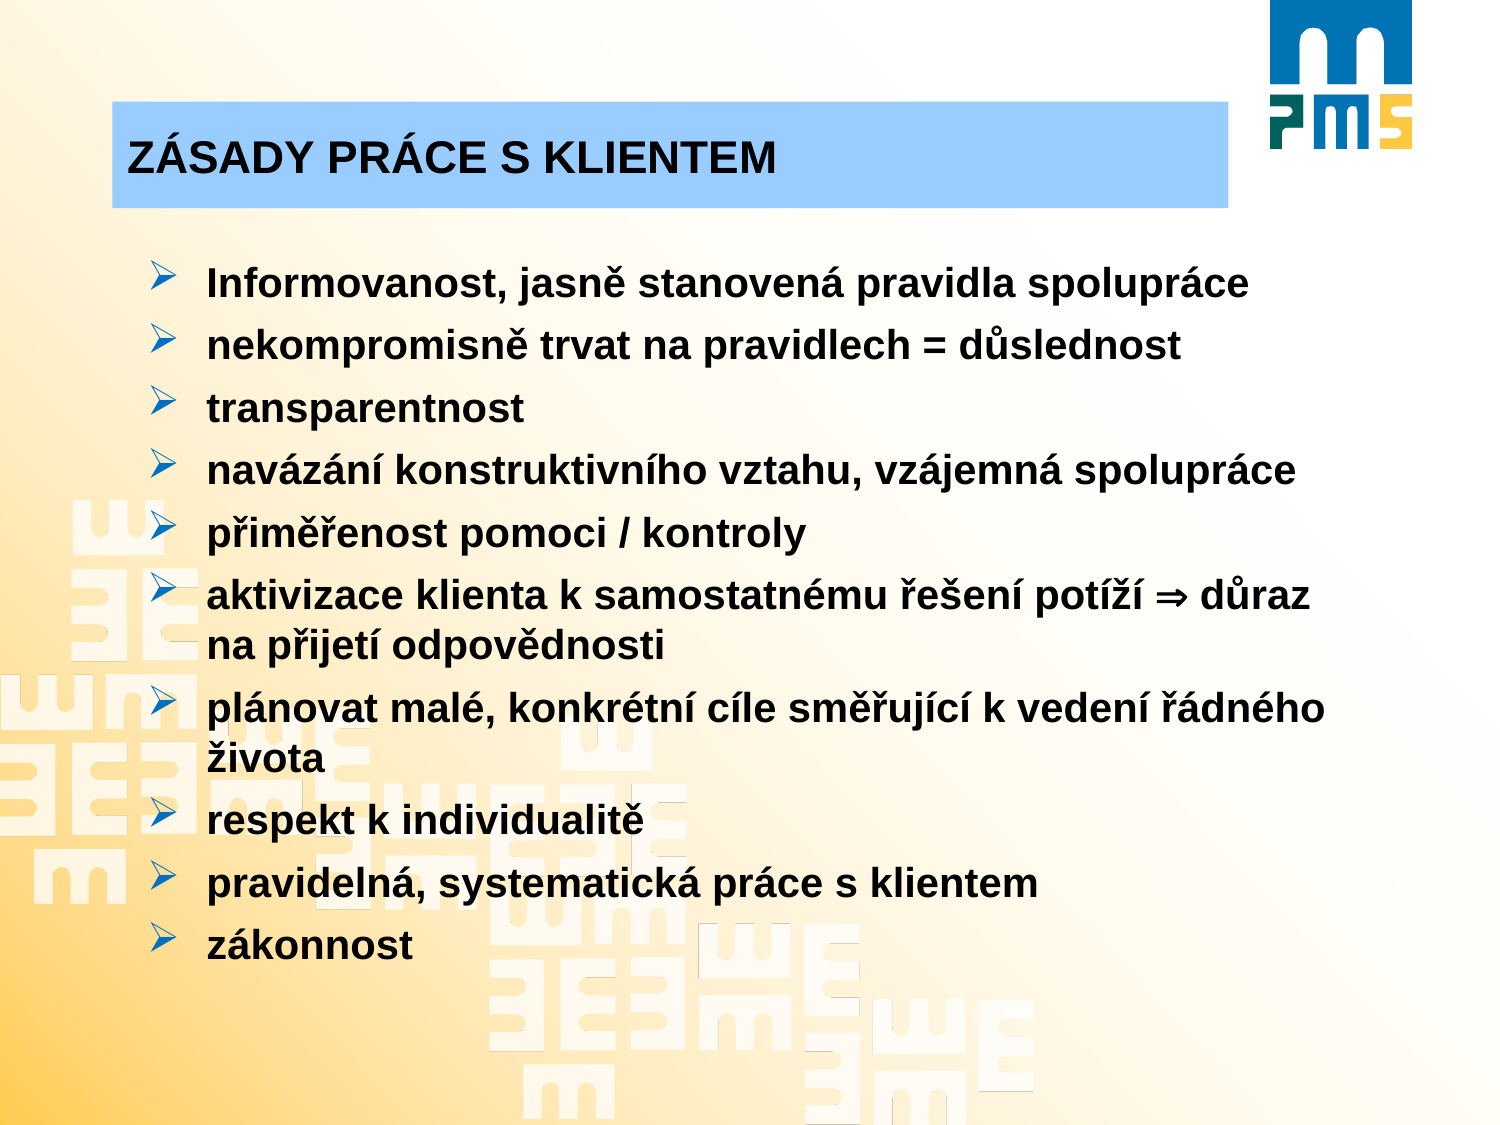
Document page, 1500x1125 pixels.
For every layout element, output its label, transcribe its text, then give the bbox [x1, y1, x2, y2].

title ZÁSADY PRÁCE S KLIENTEM [112, 101, 1229, 209]
picture [0, 0, 1500, 1125]
text_box Informovanost, jasně stanovená pravidla spolupráce nekompromisně trvat na pravidlech = důslednost transparentnost navázání konstruktivního vztahu, vzájemná spolupráce přiměřenost pomoci / kontroly aktivizace klienta k samostatnému řešení potíží  důraz na přijetí odpovědnosti plánovat malé, konkrétní cíle směřující k vedení řádného života respekt k individualitě pravidelná, systematická práce s klientem zákonnost [88, 207, 1365, 1059]
